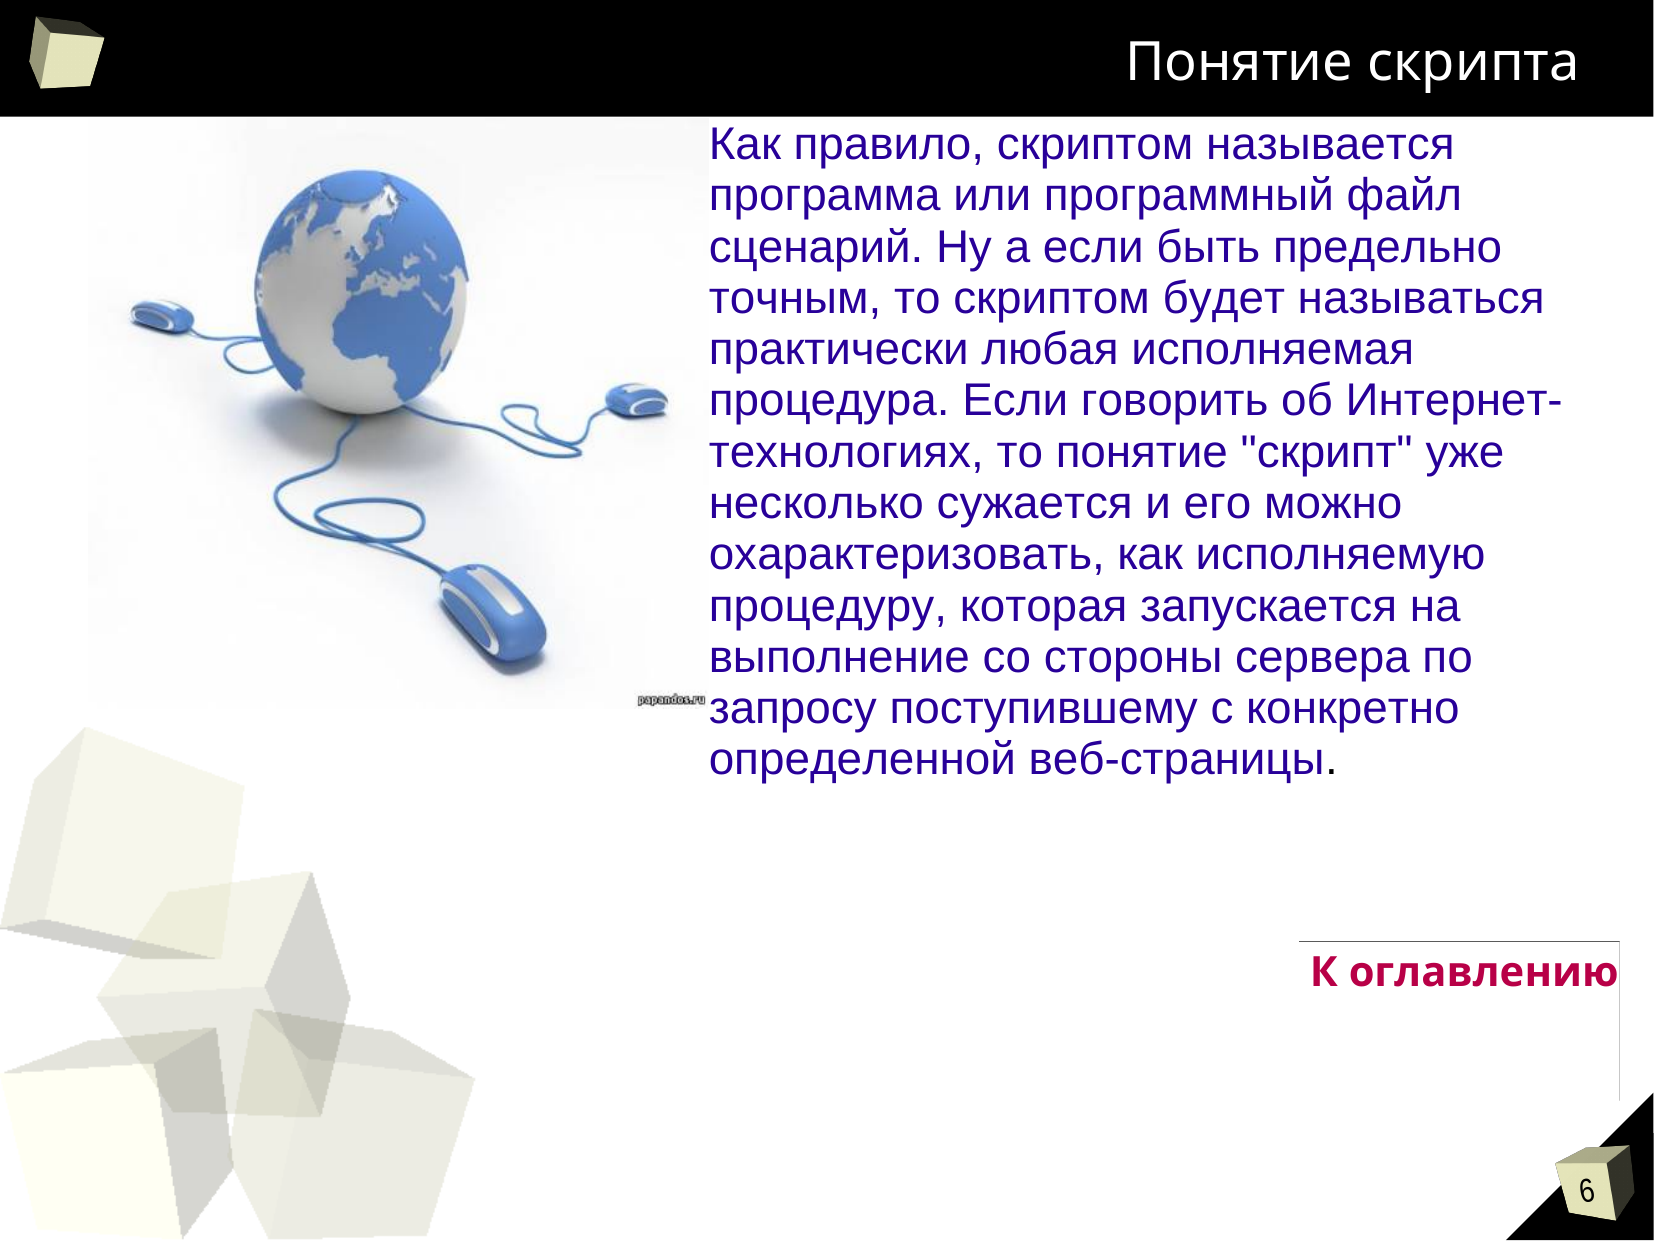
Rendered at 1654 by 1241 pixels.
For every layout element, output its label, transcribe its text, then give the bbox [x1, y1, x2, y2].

picture [0, 726, 477, 1241]
picture [88, 118, 709, 709]
list Как правило, скриптом называется программа или программный файл сценарий. Ну а если быть предельно точным, то скриптом будет называться практически любая исполняемая процедура. Если говорить об Интернет-технологиях, то понятие "скрипт" уже несколько сужается и его можно охарактеризовать, как исполняемую процедуру, которая запускается на выполнение со стороны сервера по запросу поступившему с конкретно определенной веб-страницы. [708, 118, 1611, 1214]
title Понятие скрипта [118, 0, 1595, 118]
text_box К оглавлению [1299, 941, 1620, 1034]
